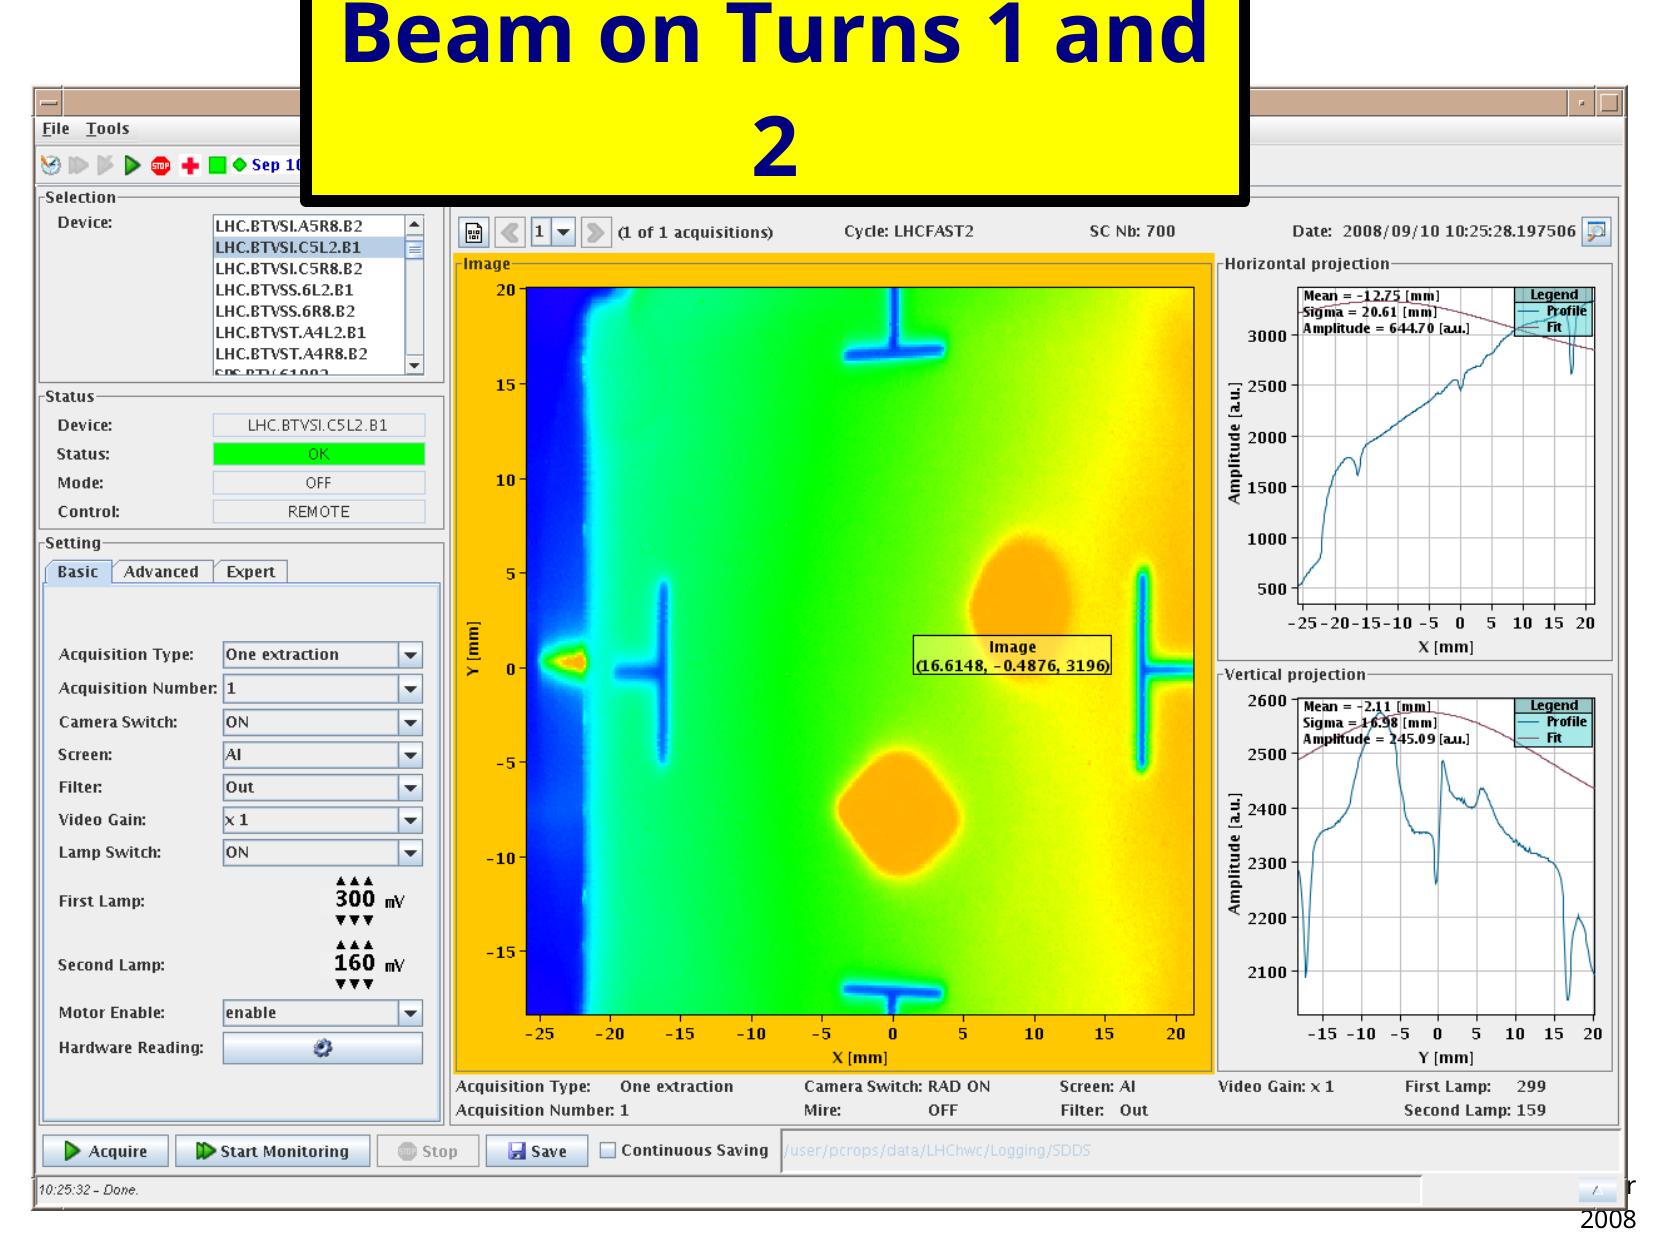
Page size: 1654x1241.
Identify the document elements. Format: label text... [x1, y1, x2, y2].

picture [30, 84, 1628, 1211]
title Beam on Turns 1 and 2 [306, 33, 1245, 142]
